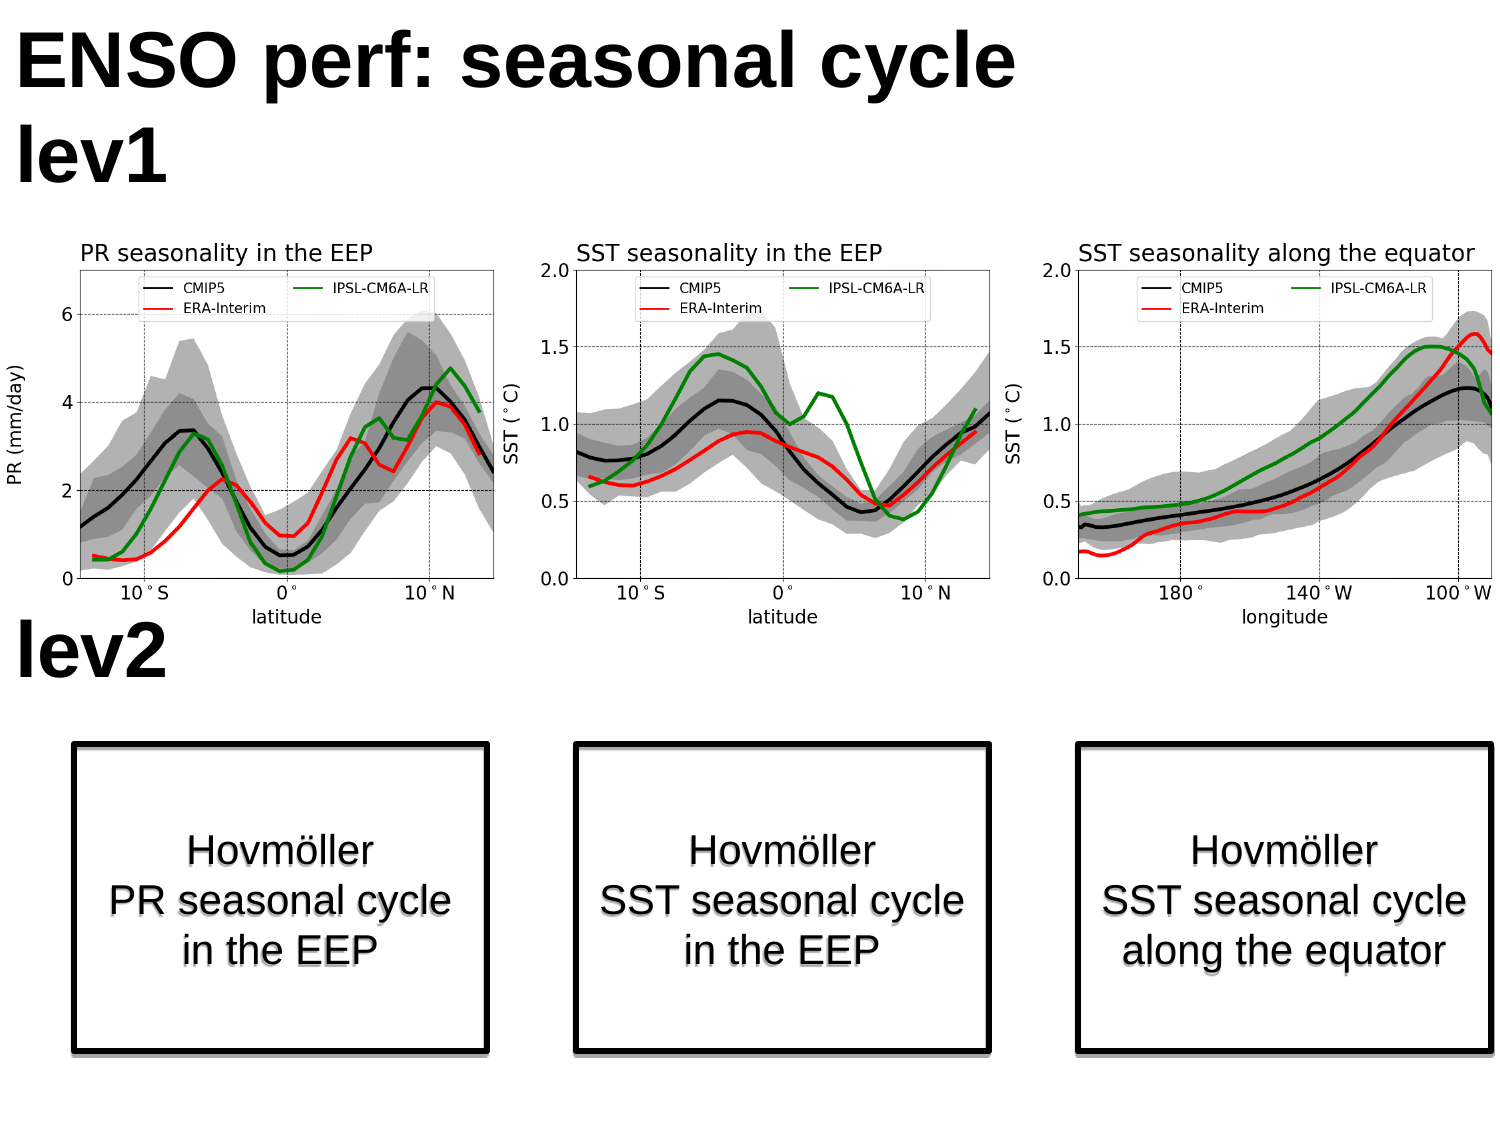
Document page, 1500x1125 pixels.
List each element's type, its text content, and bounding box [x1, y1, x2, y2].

text_box Hovmöller PR seasonal cycle in the EEP [73, 744, 488, 1052]
picture [0, 236, 1500, 590]
text_box lev2 [0, 590, 1500, 702]
text_box Hovmöller SST seasonal cycle in the EEP [575, 744, 990, 1052]
title ENSO perf: seasonal cycle lev1 [0, 0, 1500, 206]
text_box Hovmöller SST seasonal cycle along the equator [1077, 744, 1492, 1052]
